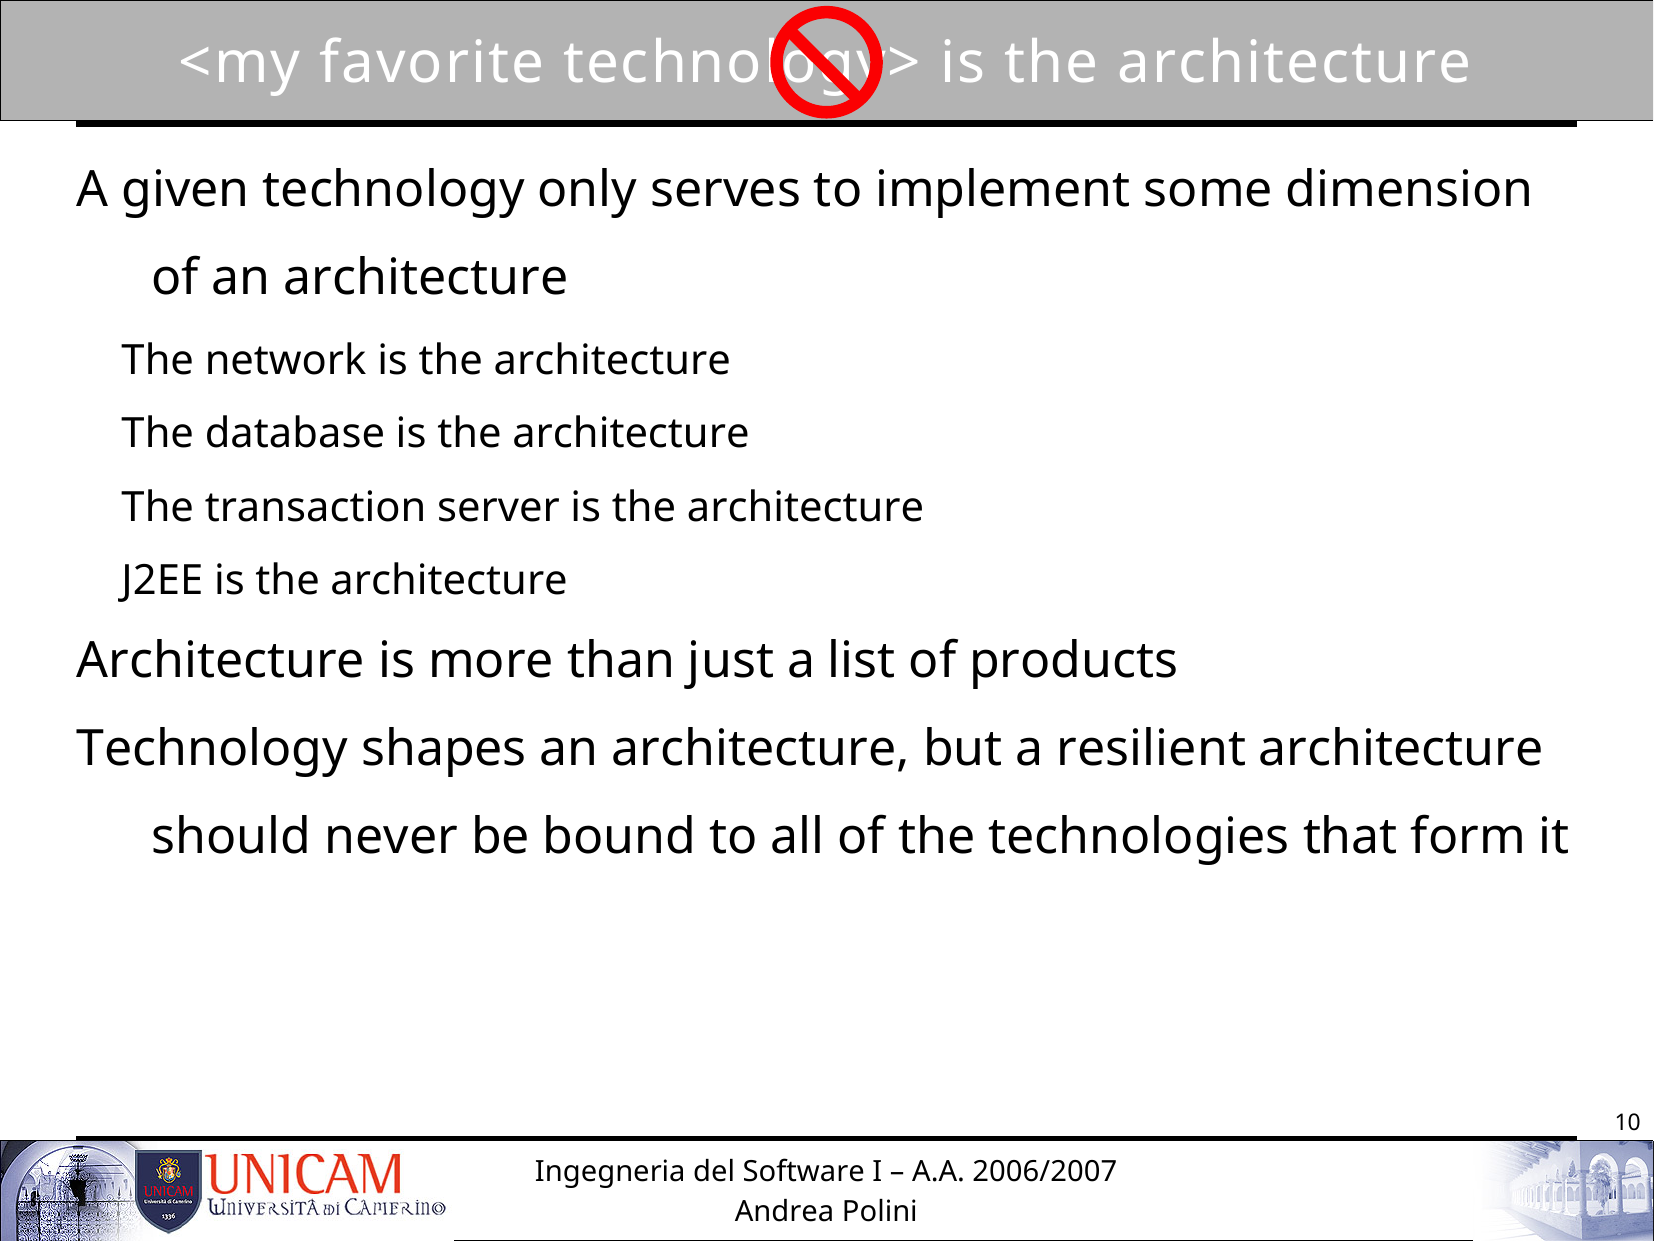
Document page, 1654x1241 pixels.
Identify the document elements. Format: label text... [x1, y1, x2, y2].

picture [0, 1141, 454, 1241]
picture [1473, 1141, 1654, 1241]
title <my favorite technology> is the architecture [0, 0, 1653, 121]
list A given technology only serves to implement some dimension of an architecture The network is the architecture The database is the architecture The transaction server is the architecture J2EE is the architecture Architecture is more than just a list of products Technology shapes an architecture, but a resilient architecture should never be bound to all of the technologies that form it [76, 152, 1577, 822]
